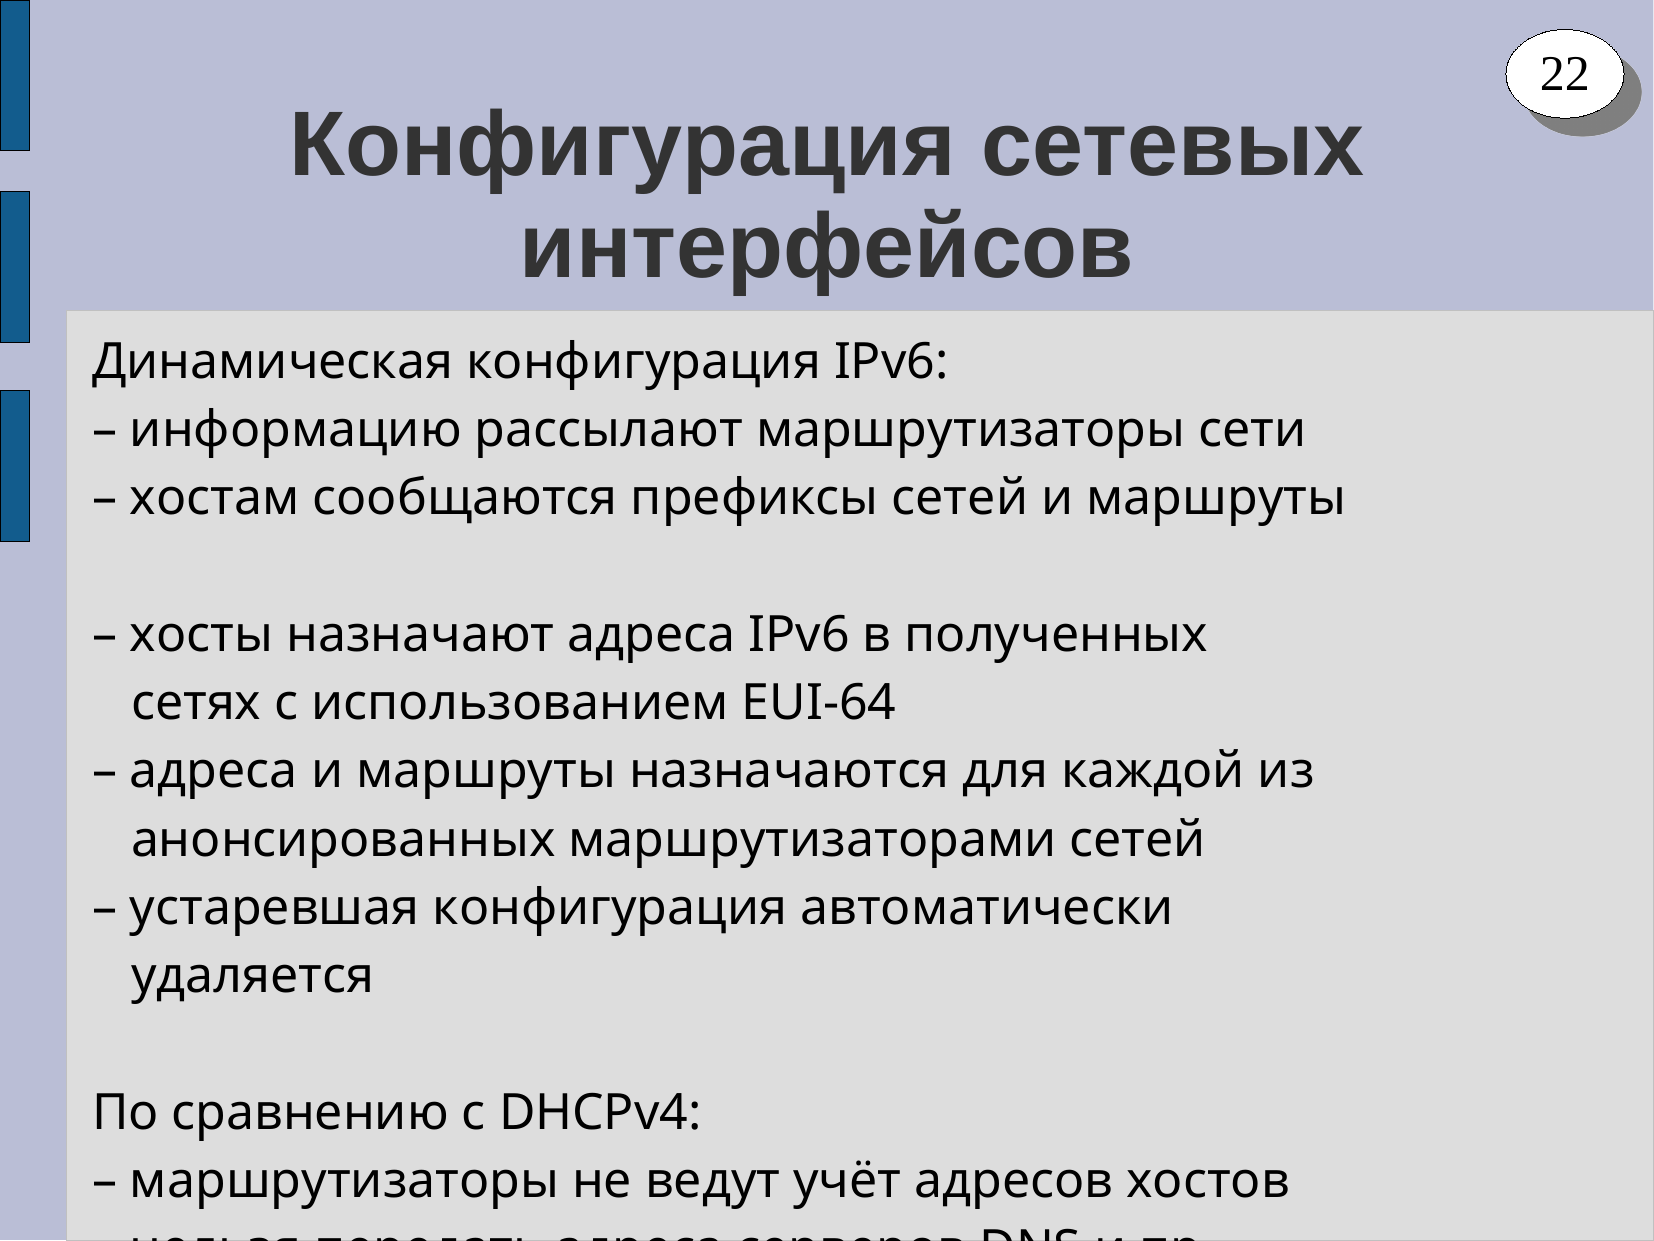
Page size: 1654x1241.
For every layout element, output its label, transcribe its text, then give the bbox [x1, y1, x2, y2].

text_box 22 [1505, 29, 1625, 119]
title Конфигурация сетевых интерфейсов [121, 91, 1534, 299]
text_box Динамическая конфигурация IPv6: – информацию рассылают маршрутизаторы сети – хостам сообщаются префиксы сетей и маршруты – хосты назначают адреса IPv6 в полученных сетях с использованием EUI-64 – адреса и маршруты назначаются для каждой из анонсированных маршрутизаторами сетей – устаревшая конфигурация автоматически удаляется По сравнению с DHCPv4: – маршрутизаторы не ведут учёт адресов хостов – нельзя передать адреса серверов DNS и пр. – потенциальное отслеживание пользователей по EUI-64 [92, 324, 1625, 1211]
